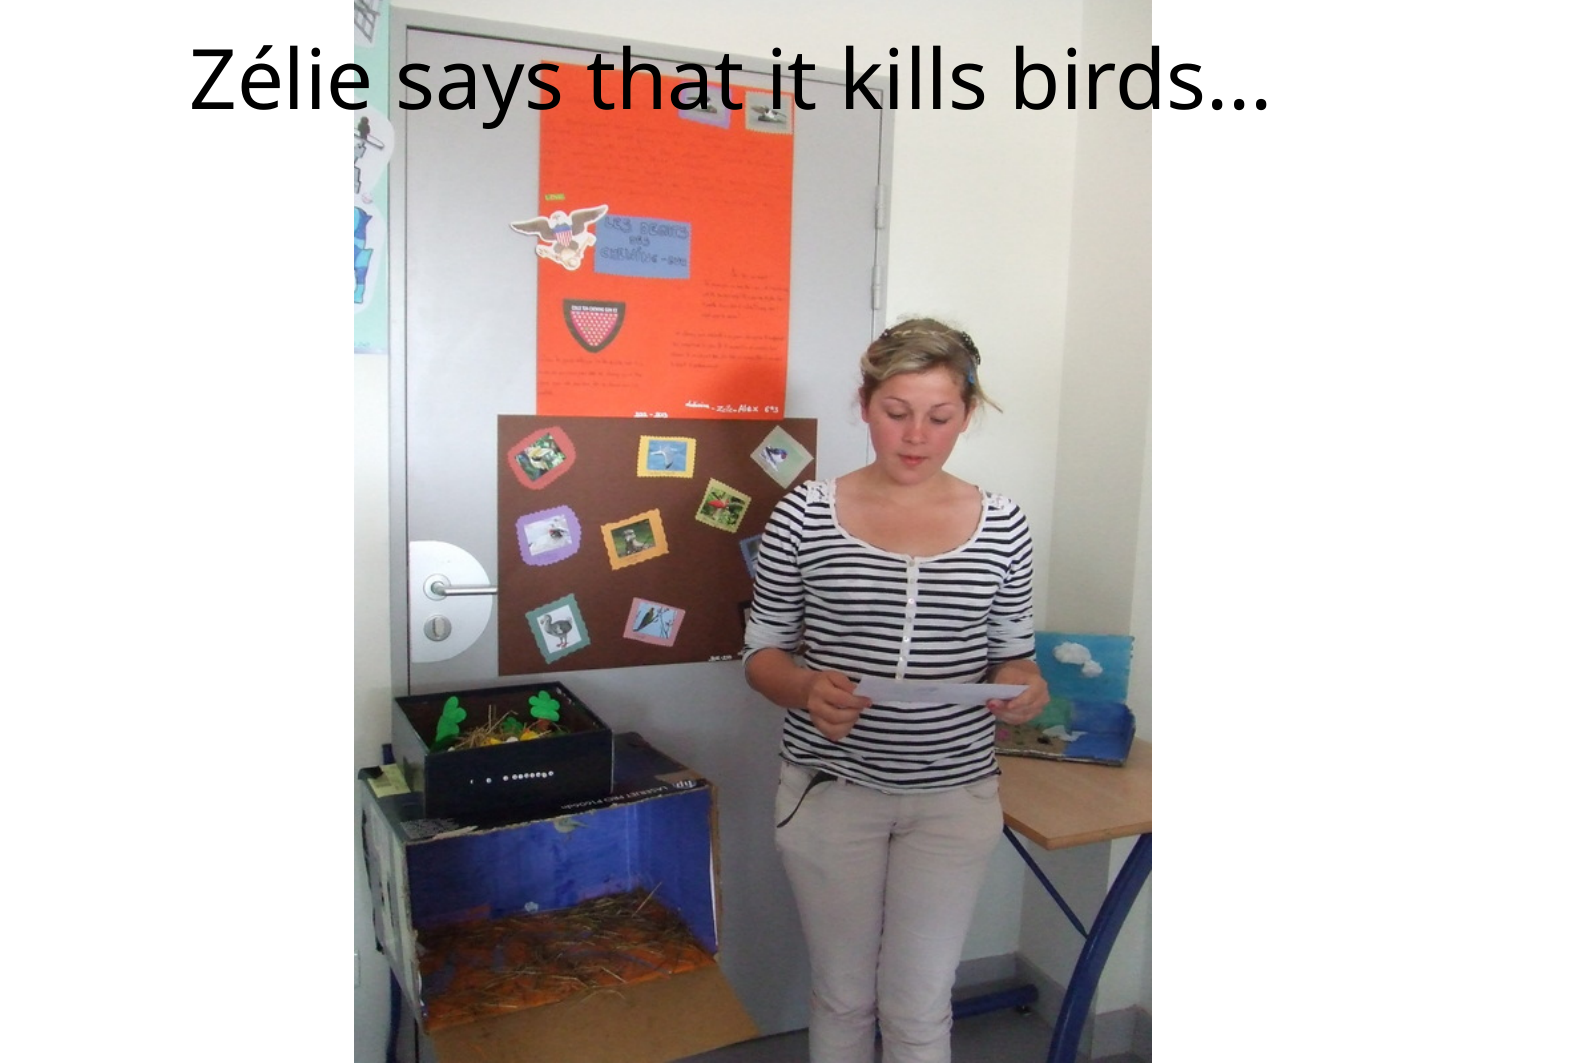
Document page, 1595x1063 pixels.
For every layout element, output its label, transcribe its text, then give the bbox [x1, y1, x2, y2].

title Zélie says that it kills birds... [79, 0, 1515, 280]
picture [354, 280, 1152, 1063]
